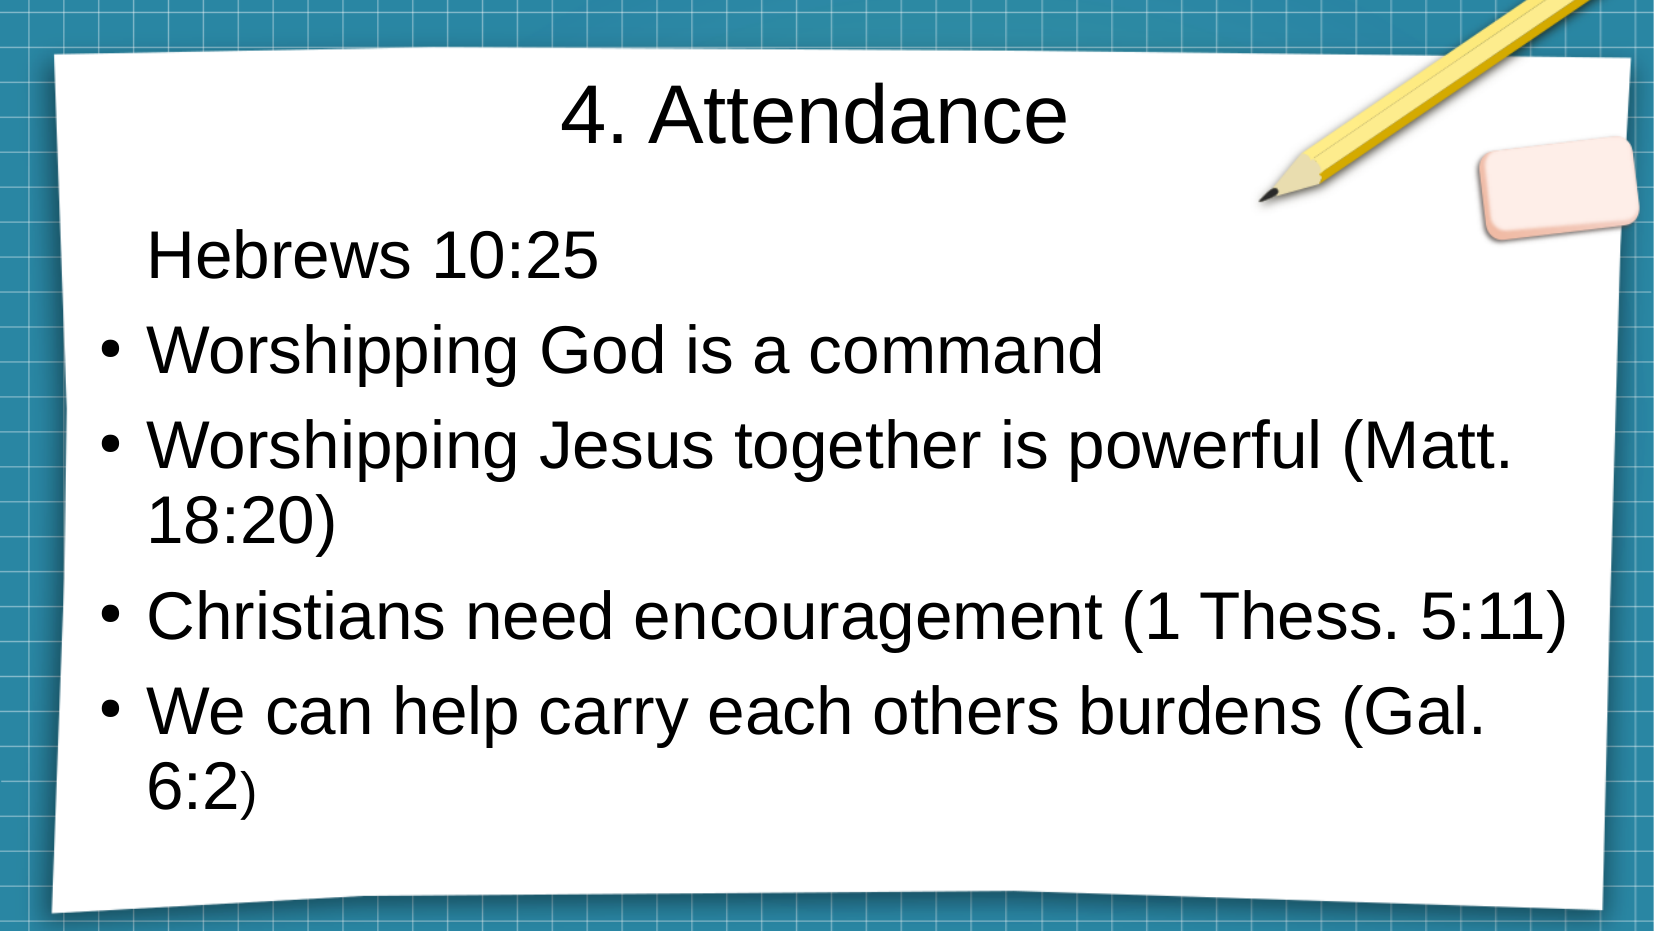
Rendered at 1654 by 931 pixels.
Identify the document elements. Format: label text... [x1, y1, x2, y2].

title 4. Attendance [82, 37, 1571, 193]
picture [0, 0, 1654, 931]
list Hebrews 10:25 Worshipping God is a command Worshipping Jesus together is powerful (Matt. 18:20) Christians need encouragement (1 Thess. 5:11) We can help carry each others burdens (Gal. 6:2) [82, 217, 1576, 863]
